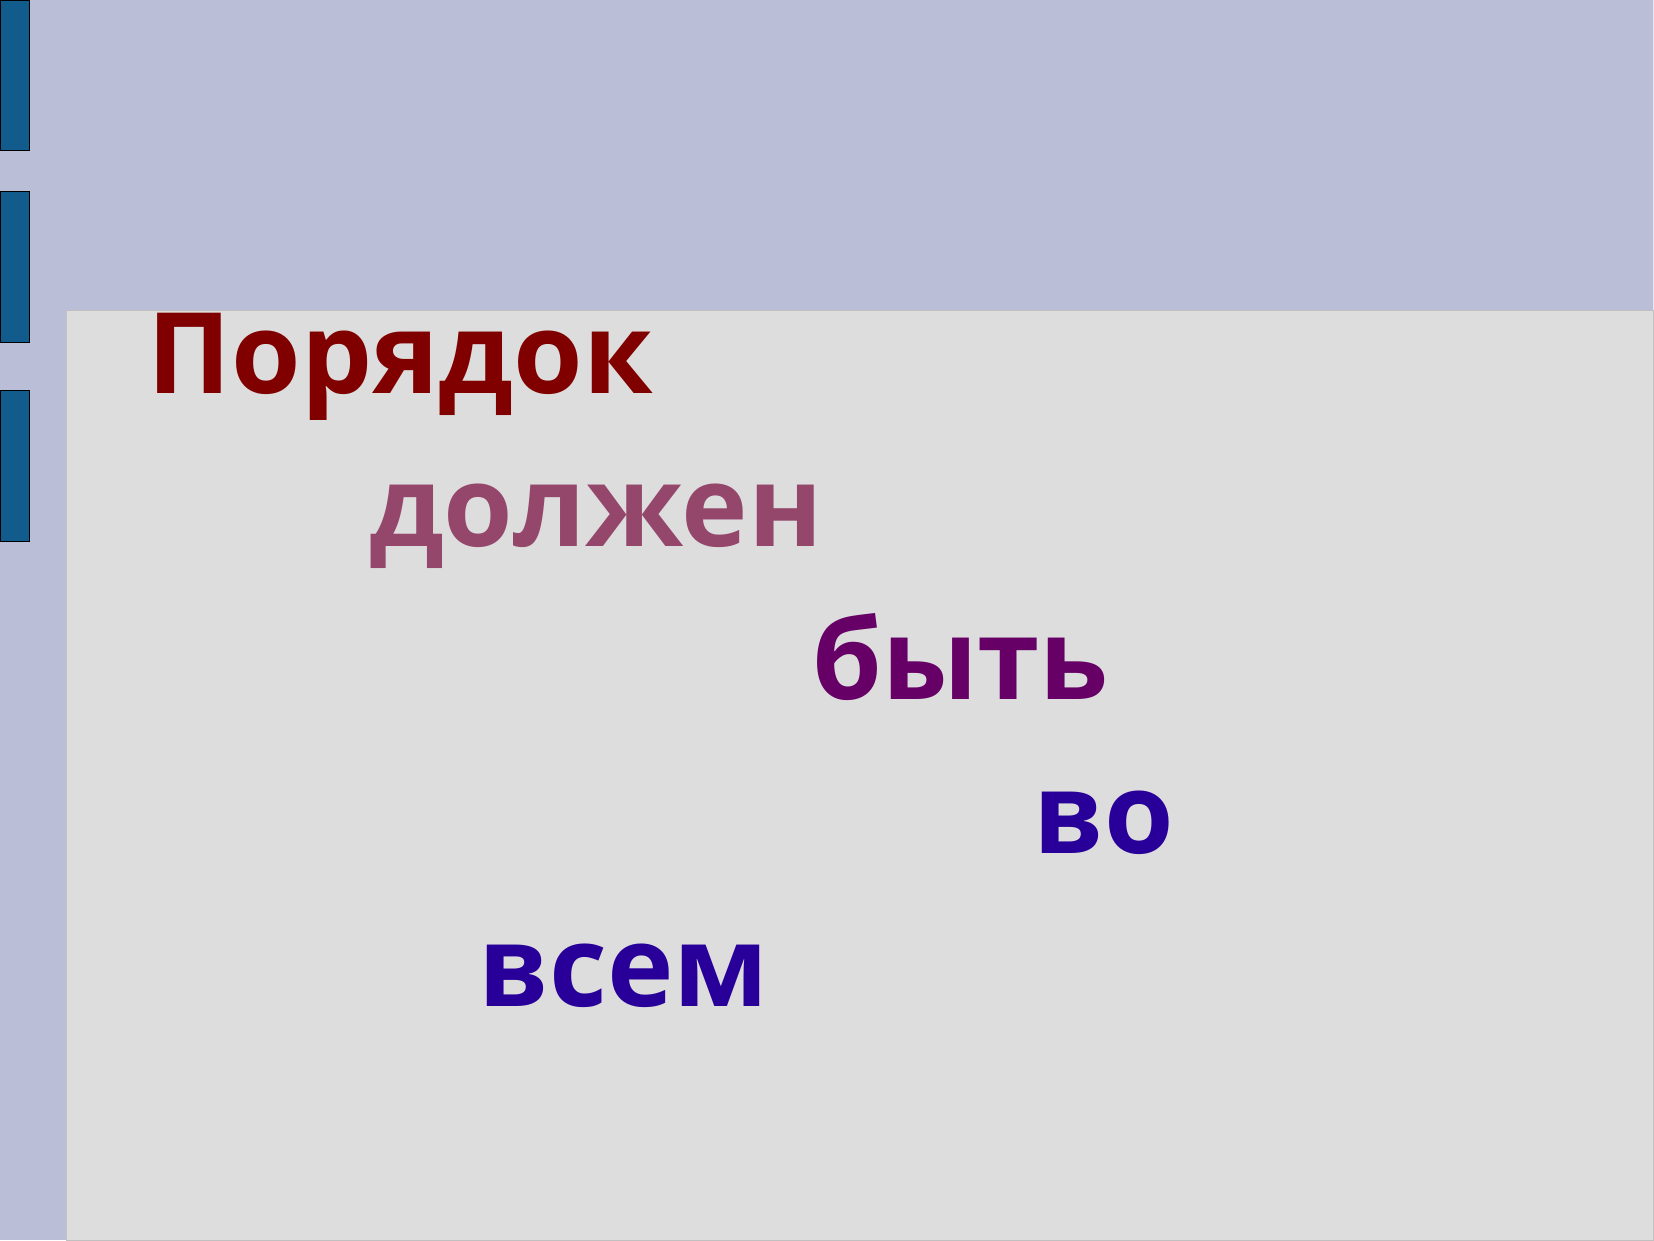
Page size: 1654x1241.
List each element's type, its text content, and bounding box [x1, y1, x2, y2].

text_box Порядок должен быть во всем [59, 265, 1506, 908]
